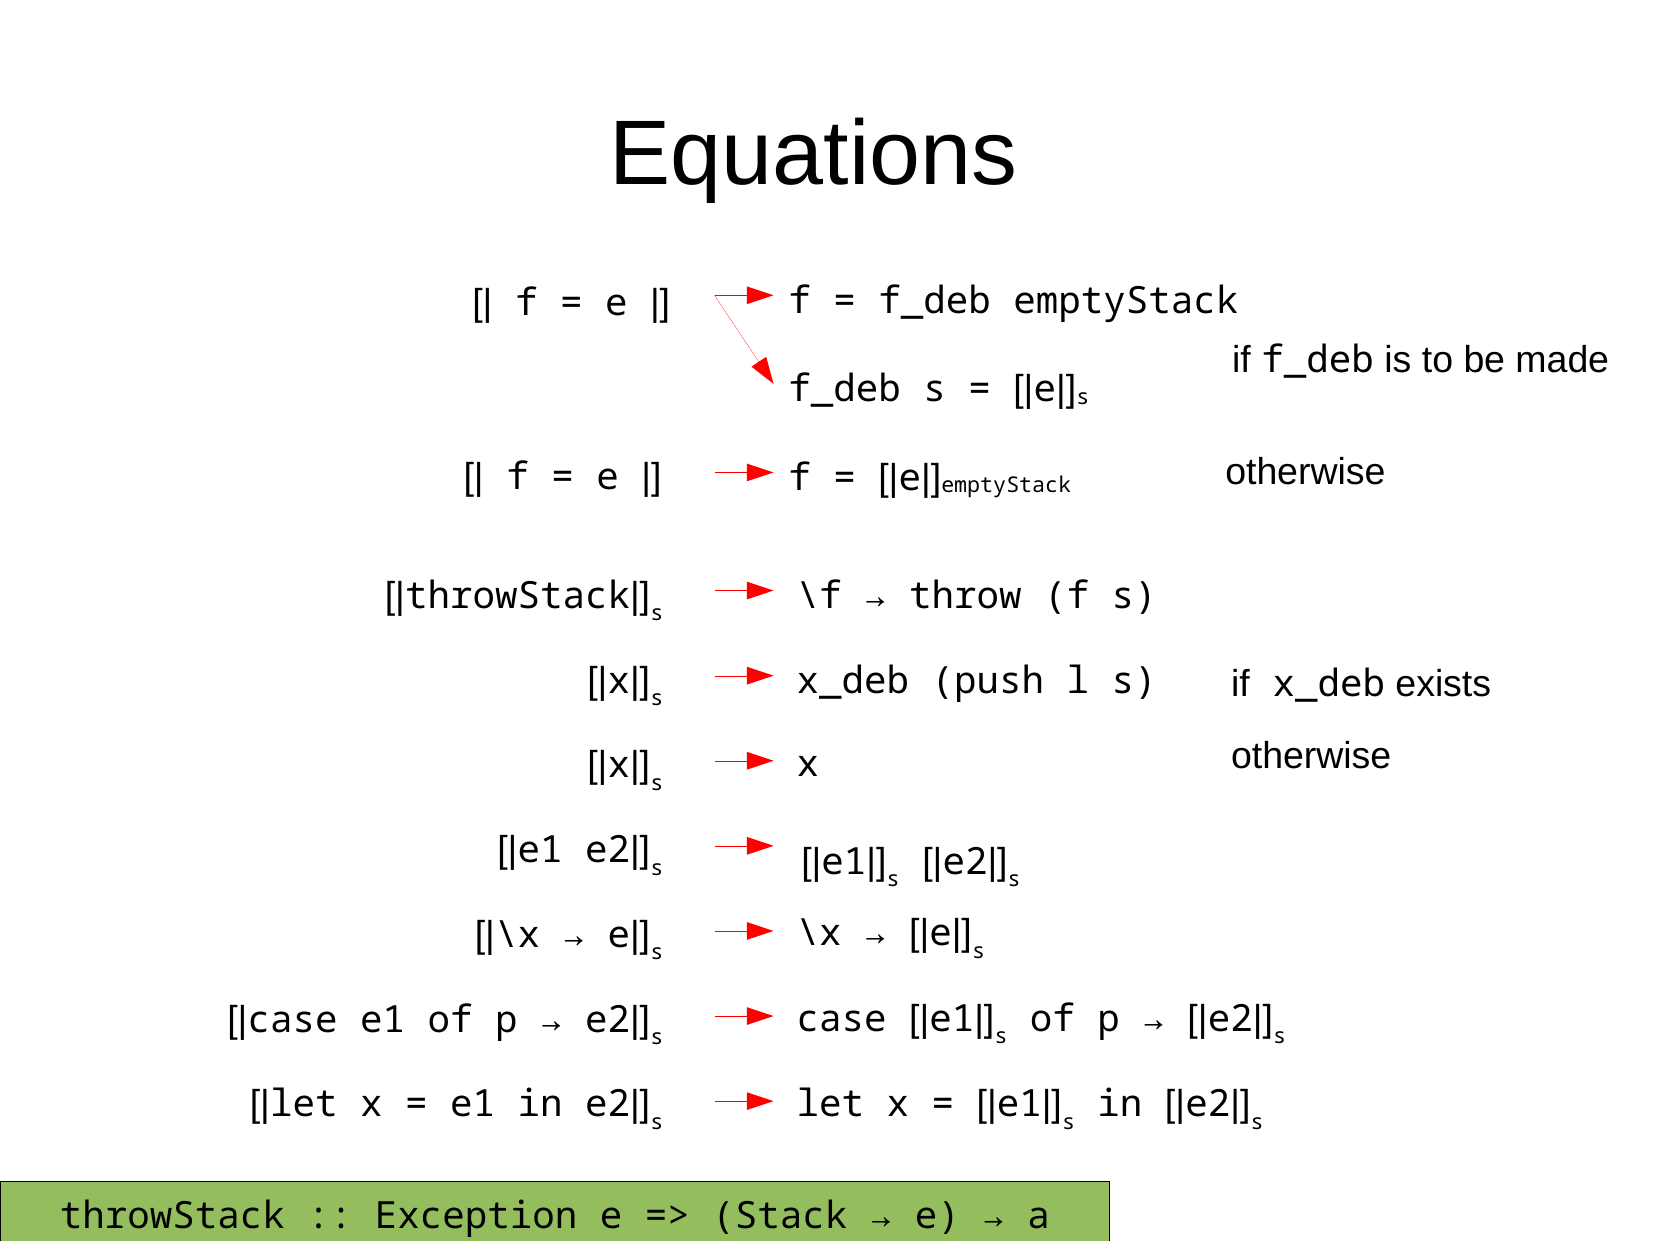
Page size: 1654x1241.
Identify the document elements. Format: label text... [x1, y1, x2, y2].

text_box [|let x = e1 in e2|]s [235, 1069, 679, 1139]
text_box otherwise [1216, 727, 1408, 789]
text_box [|x|]s [572, 645, 679, 716]
text_box x [781, 729, 834, 788]
text_box [|x|]s [572, 730, 679, 800]
text_box f = f_deb emptyStack [773, 265, 1254, 348]
text_box [| f = e |] [448, 441, 677, 504]
text_box [|e1|]s [|e2|]s [786, 826, 1036, 897]
text_box throwStack :: Exception e => (Stack → e) → a [0, 1181, 1110, 1241]
text_box if f_deb is to be made [1217, 324, 1624, 387]
text_box [|e1 e2|]s [482, 815, 679, 885]
text_box [|throwStack|]s [370, 561, 679, 631]
text_box otherwise [1210, 442, 1402, 505]
title Equations [82, 56, 1571, 250]
text_box [|case e1 of p → e2|]s [212, 984, 679, 1055]
text_box f = [|e|]emptyStack [773, 442, 1137, 516]
text_box x_deb (push l s) [781, 646, 1172, 705]
text_box let x = [|e1|]s in [|e2|]s [781, 1069, 1279, 1241]
text_box case [|e1|]s of p → [|e2|]s [781, 983, 1301, 1054]
text_box [| f = e |] [457, 267, 686, 330]
text_box [|\x → e|]s [460, 899, 679, 970]
text_box if x_deb exists [1216, 649, 1506, 712]
text_box \x → [|e|]s [781, 898, 1000, 968]
text_box f_deb s = [|e|]s [773, 354, 1137, 442]
text_box \f → throw (f s) [781, 561, 1172, 620]
